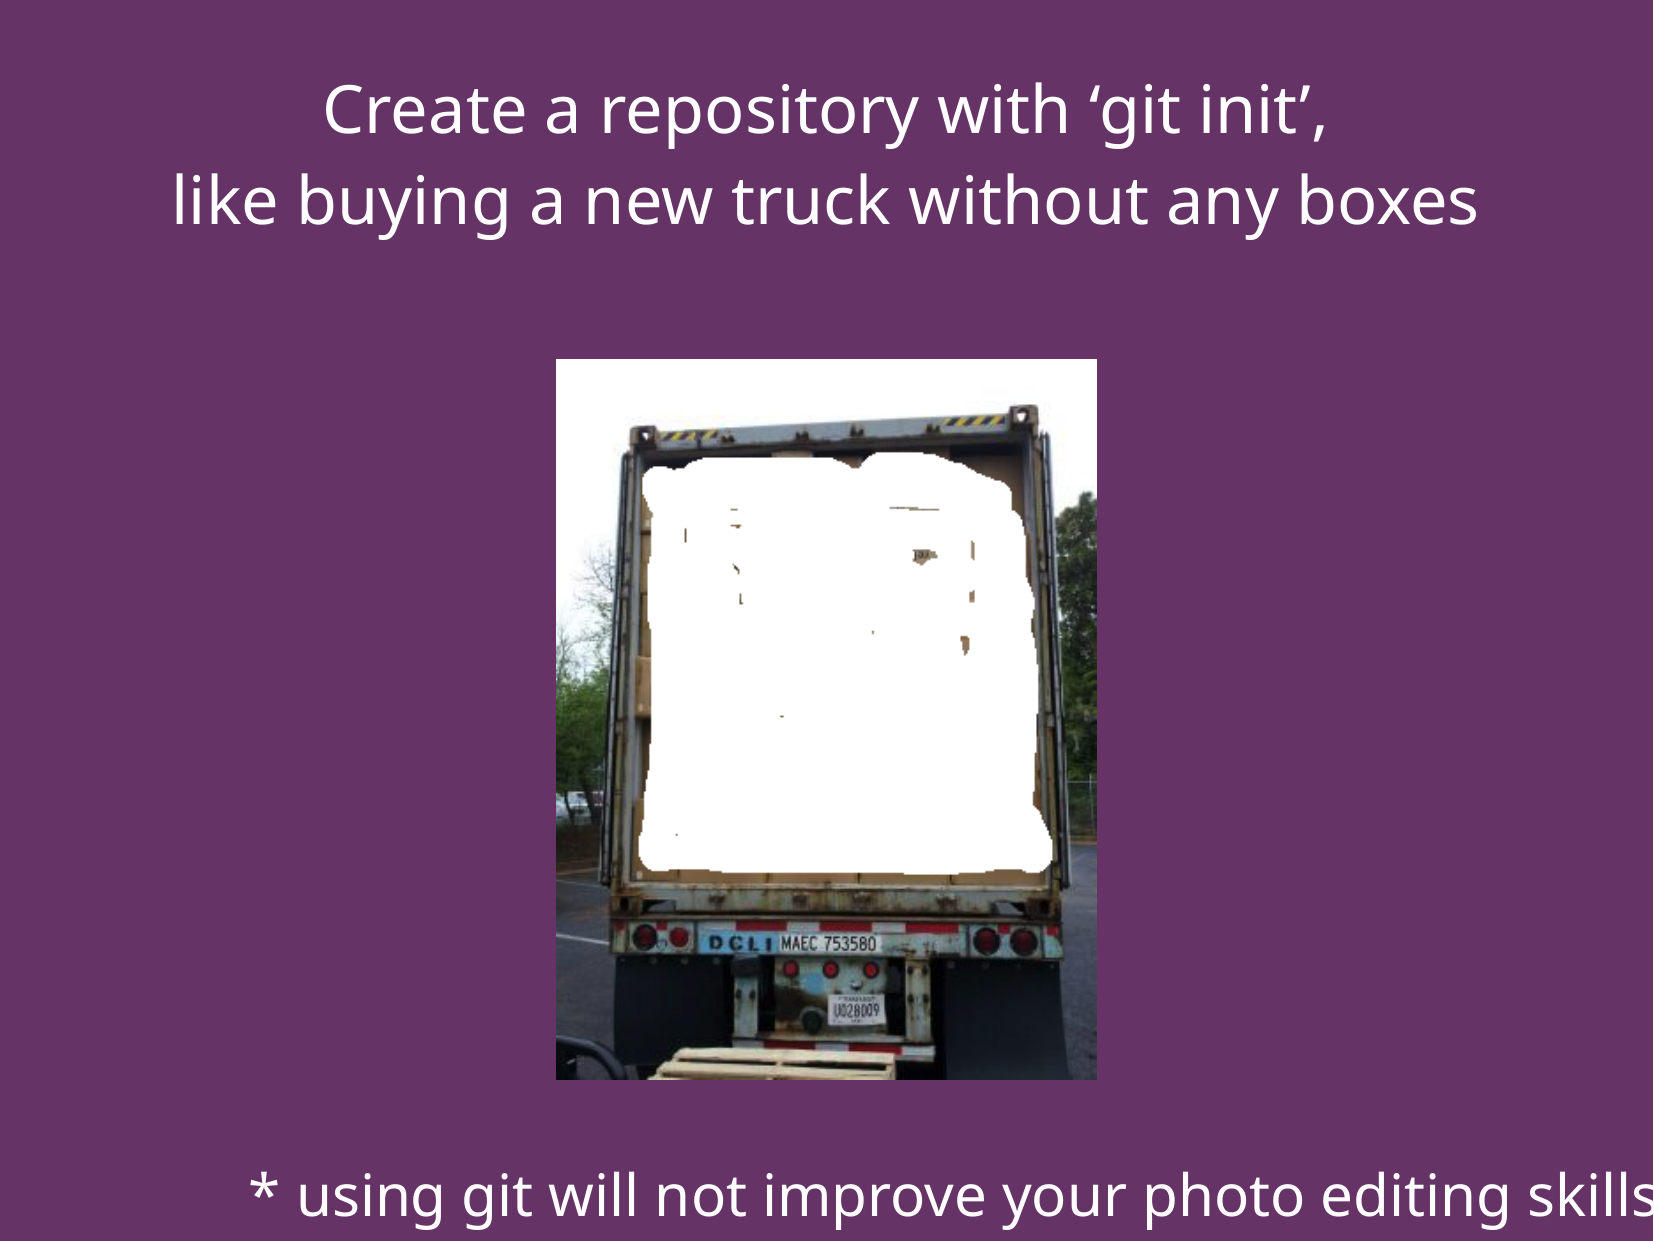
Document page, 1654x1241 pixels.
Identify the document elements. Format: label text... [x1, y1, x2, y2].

title Create a repository with ‘git init’, like buying a new truck without any boxes [82, 27, 1571, 279]
picture [556, 359, 1097, 1080]
text_box * using git will not improve your photo editing skills [234, 1146, 1653, 1241]
